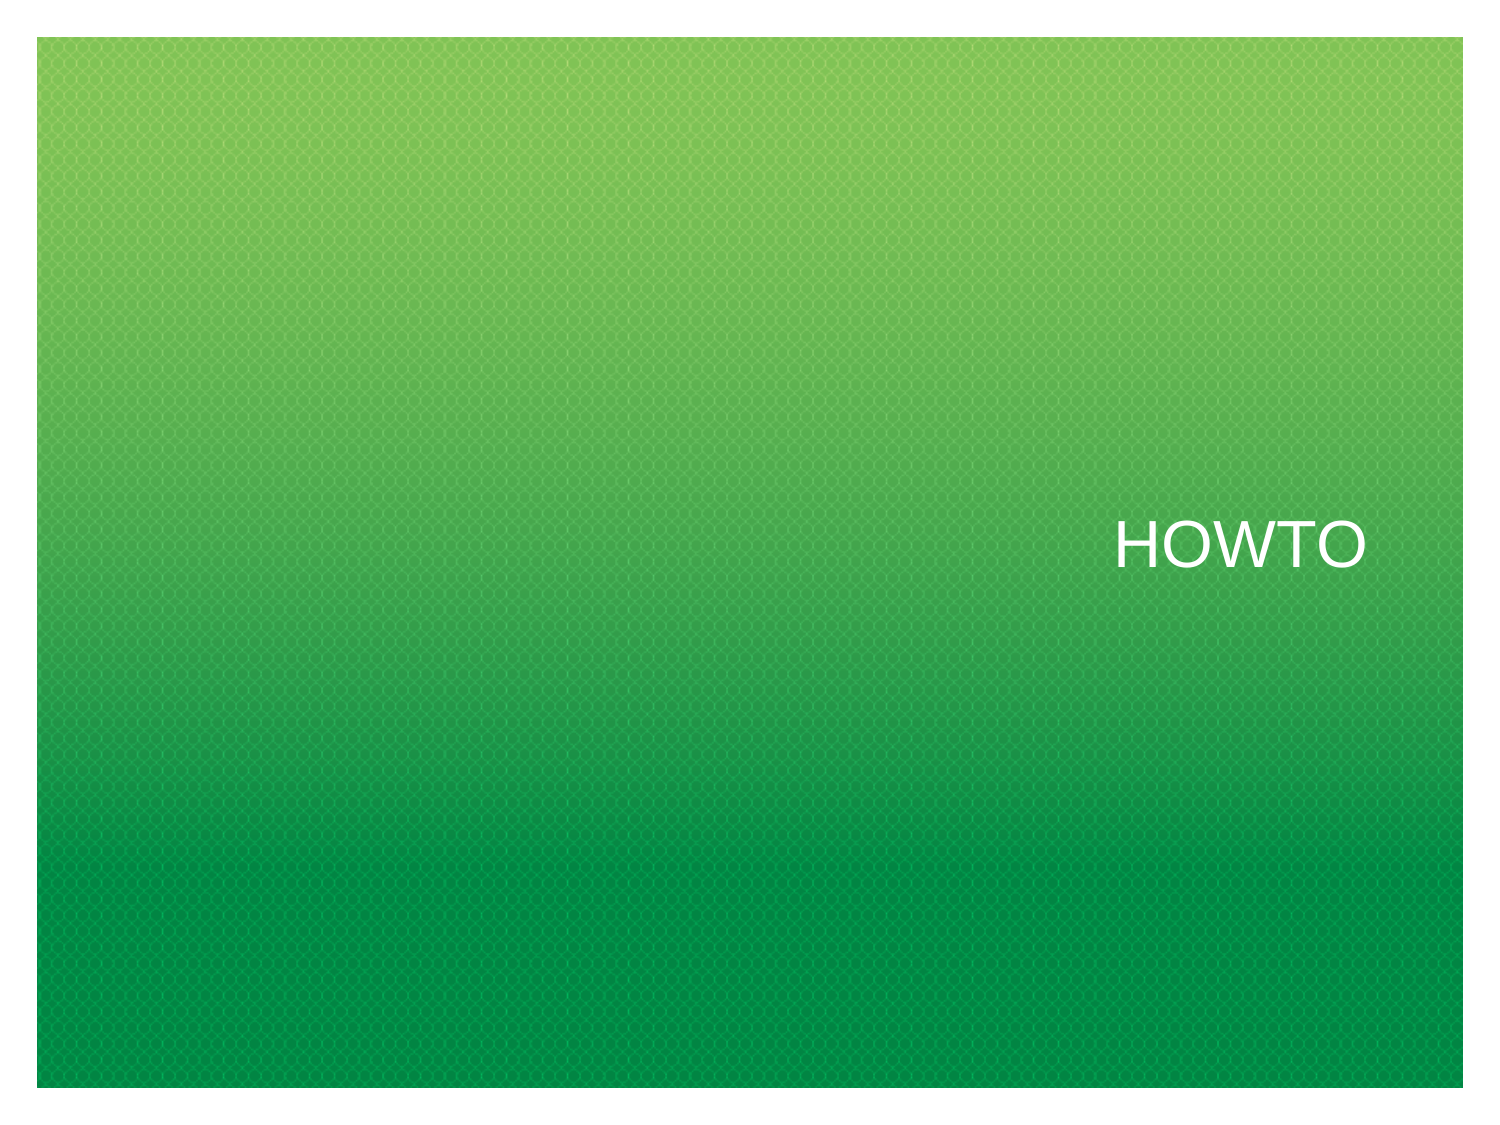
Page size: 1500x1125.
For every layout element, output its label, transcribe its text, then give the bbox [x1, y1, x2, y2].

title HOWTO [135, 450, 1369, 638]
picture [37, 37, 1463, 1088]
